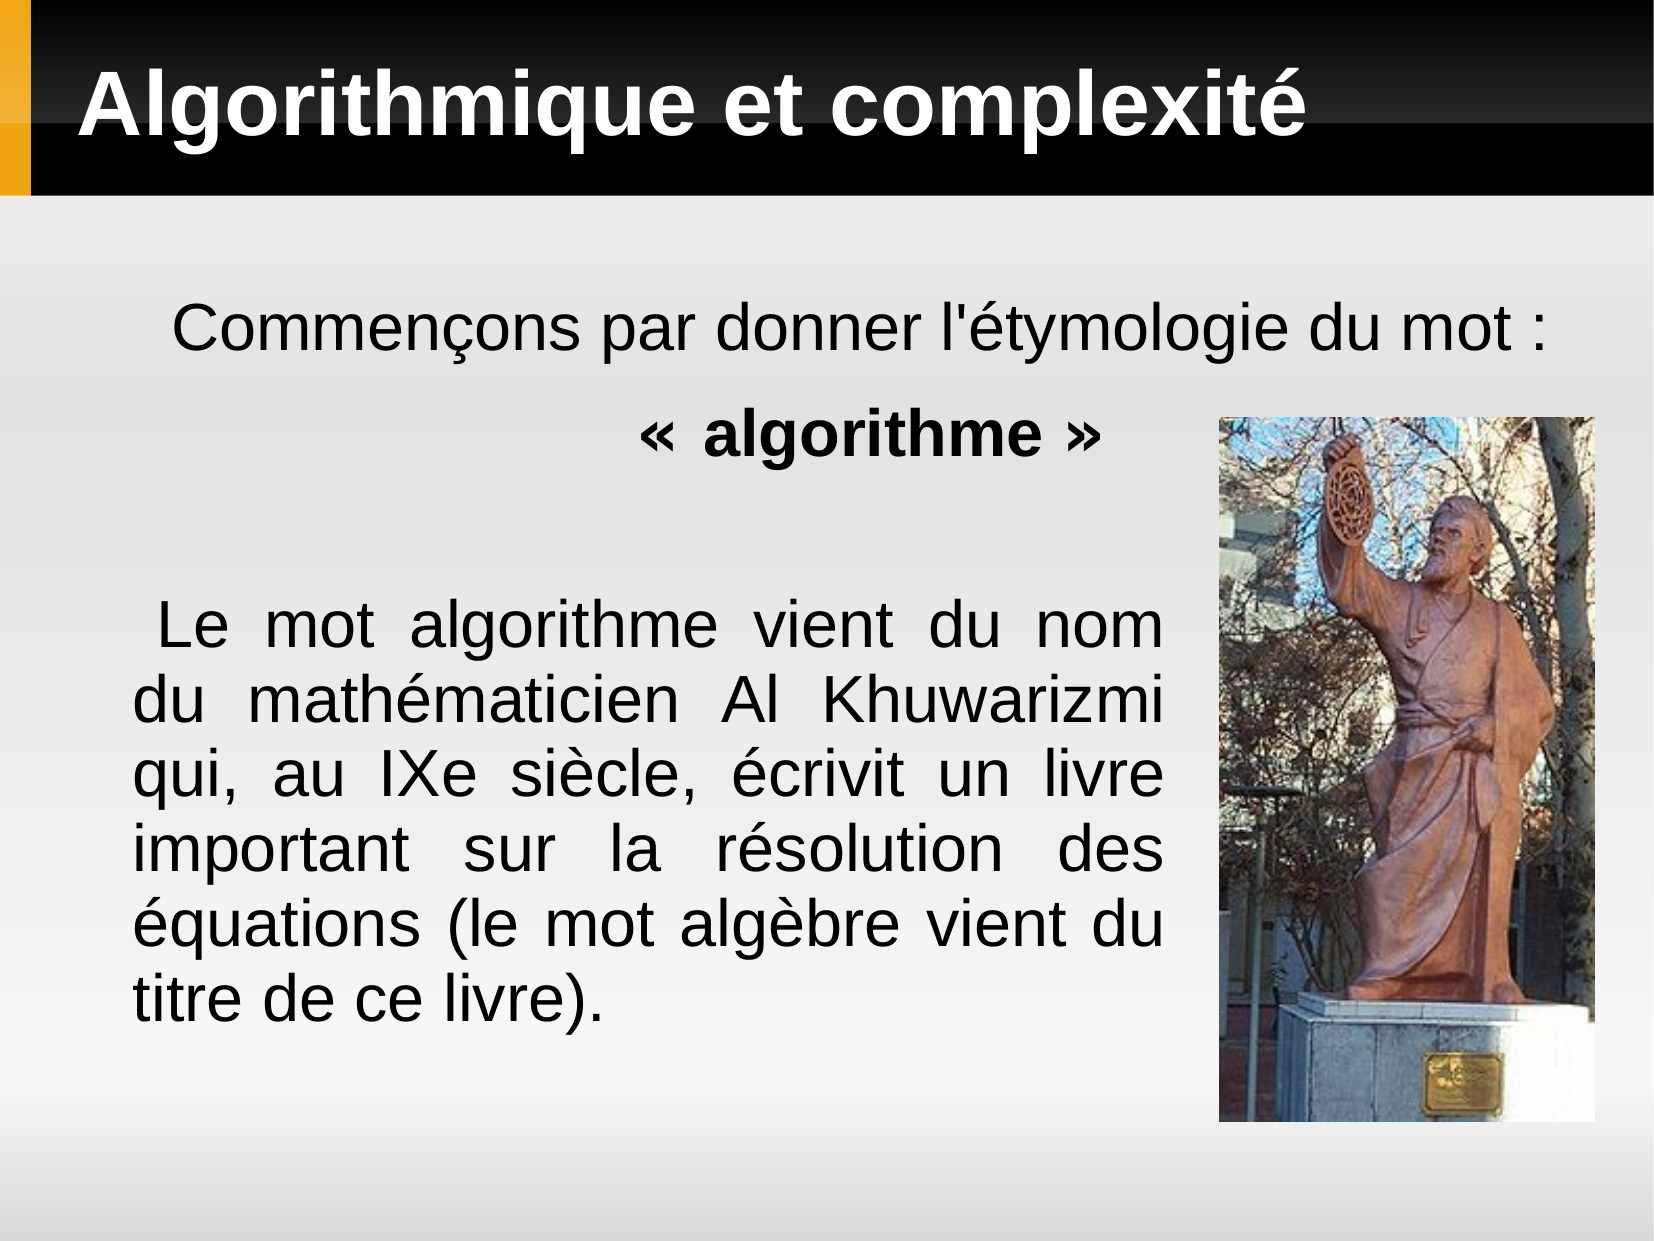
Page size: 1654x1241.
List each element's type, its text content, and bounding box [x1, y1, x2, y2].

text_box Le mot algorithme vient du nom du mathématicien Al Khuwarizmi qui, au IXe siècle, écrivit un livre important sur la résolution des équations (le mot algèbre vient du titre de ce livre). [118, 579, 1182, 1043]
list Commençons par donner l'étymologie du mot : « algorithme » [82, 290, 1571, 890]
title Algorithmique et complexité [76, 0, 1565, 208]
picture [0, 0, 1654, 1241]
